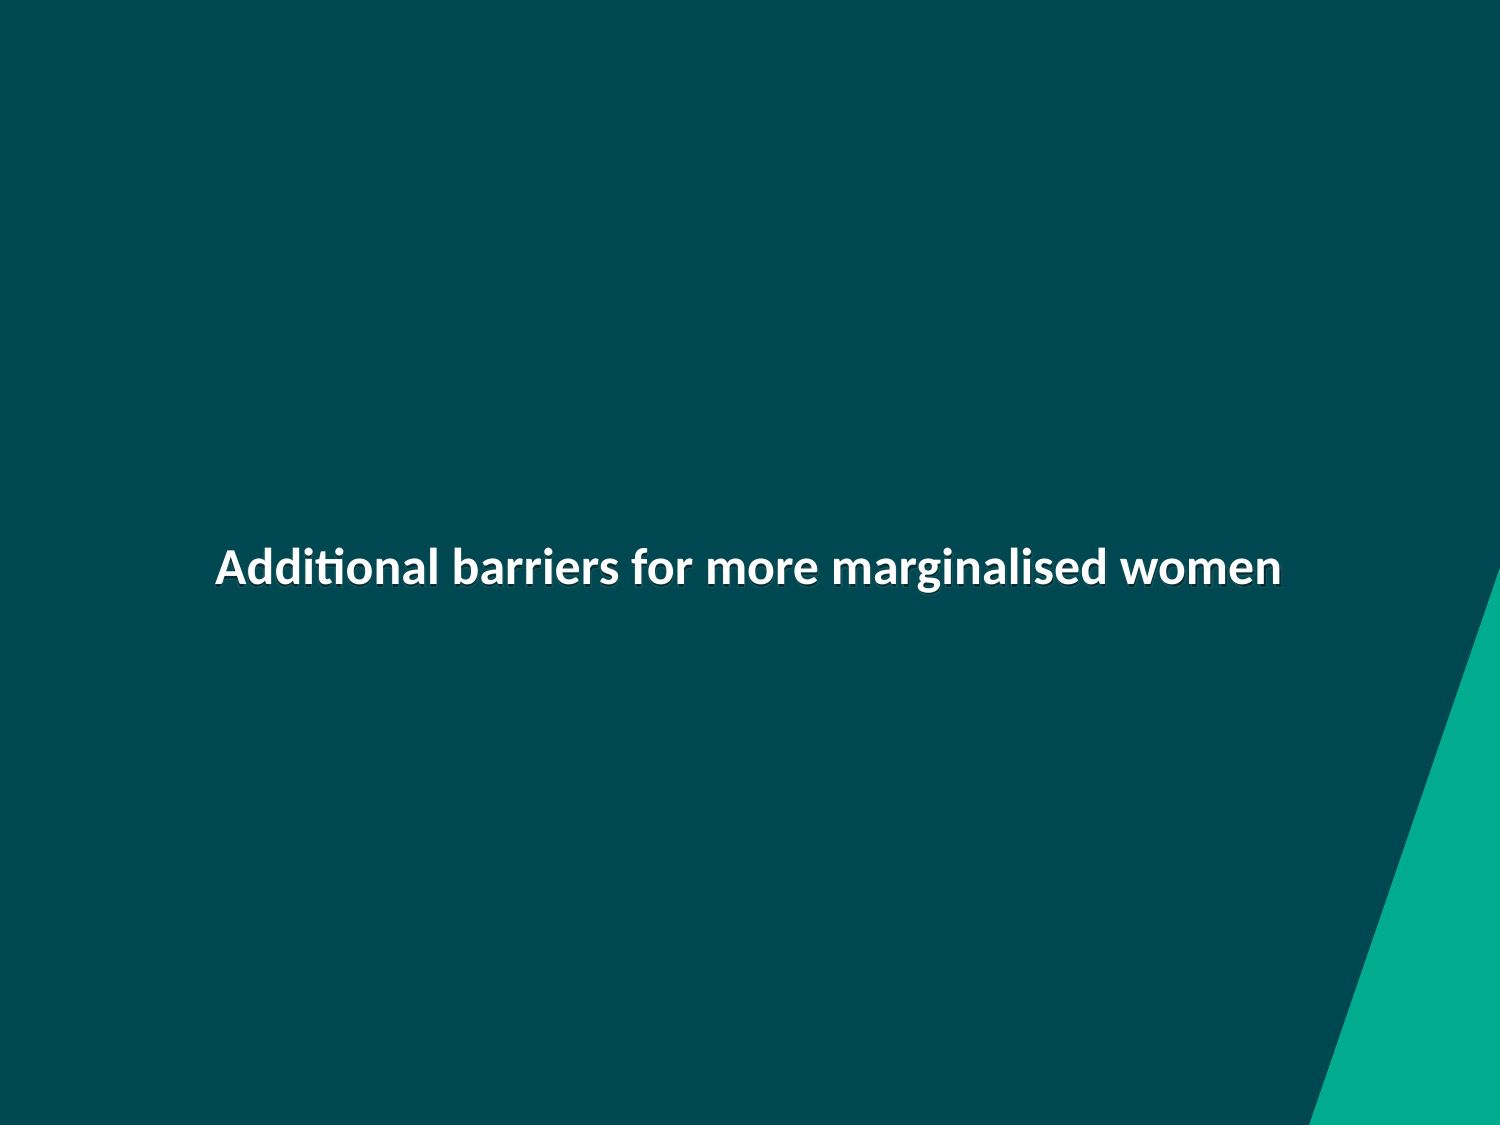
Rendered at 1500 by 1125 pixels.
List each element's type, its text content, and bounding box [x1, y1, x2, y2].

title Additional barriers for more marginalised women [185, 501, 1315, 624]
